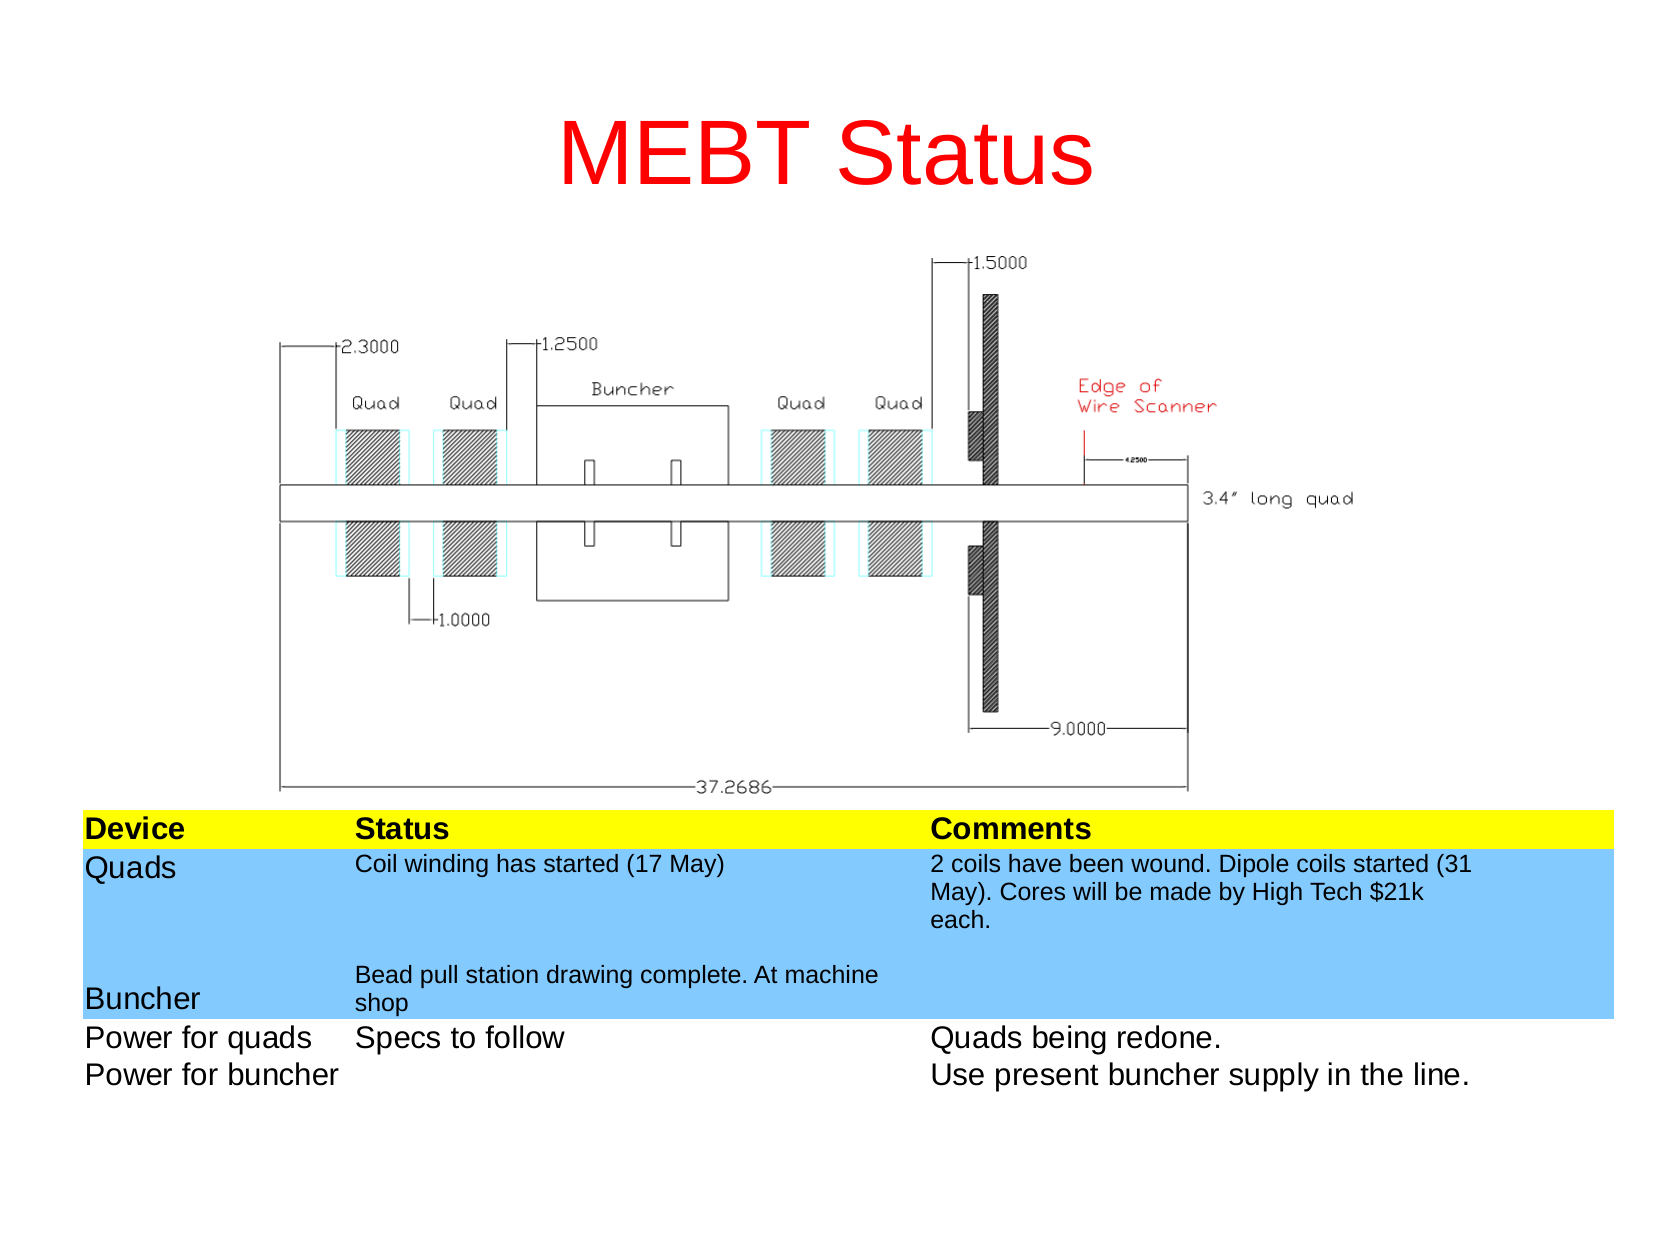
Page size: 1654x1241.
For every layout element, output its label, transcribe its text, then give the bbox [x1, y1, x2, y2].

picture [247, 257, 1373, 810]
chart [82, 810, 1616, 1210]
title MEBT Status [82, 49, 1571, 257]
